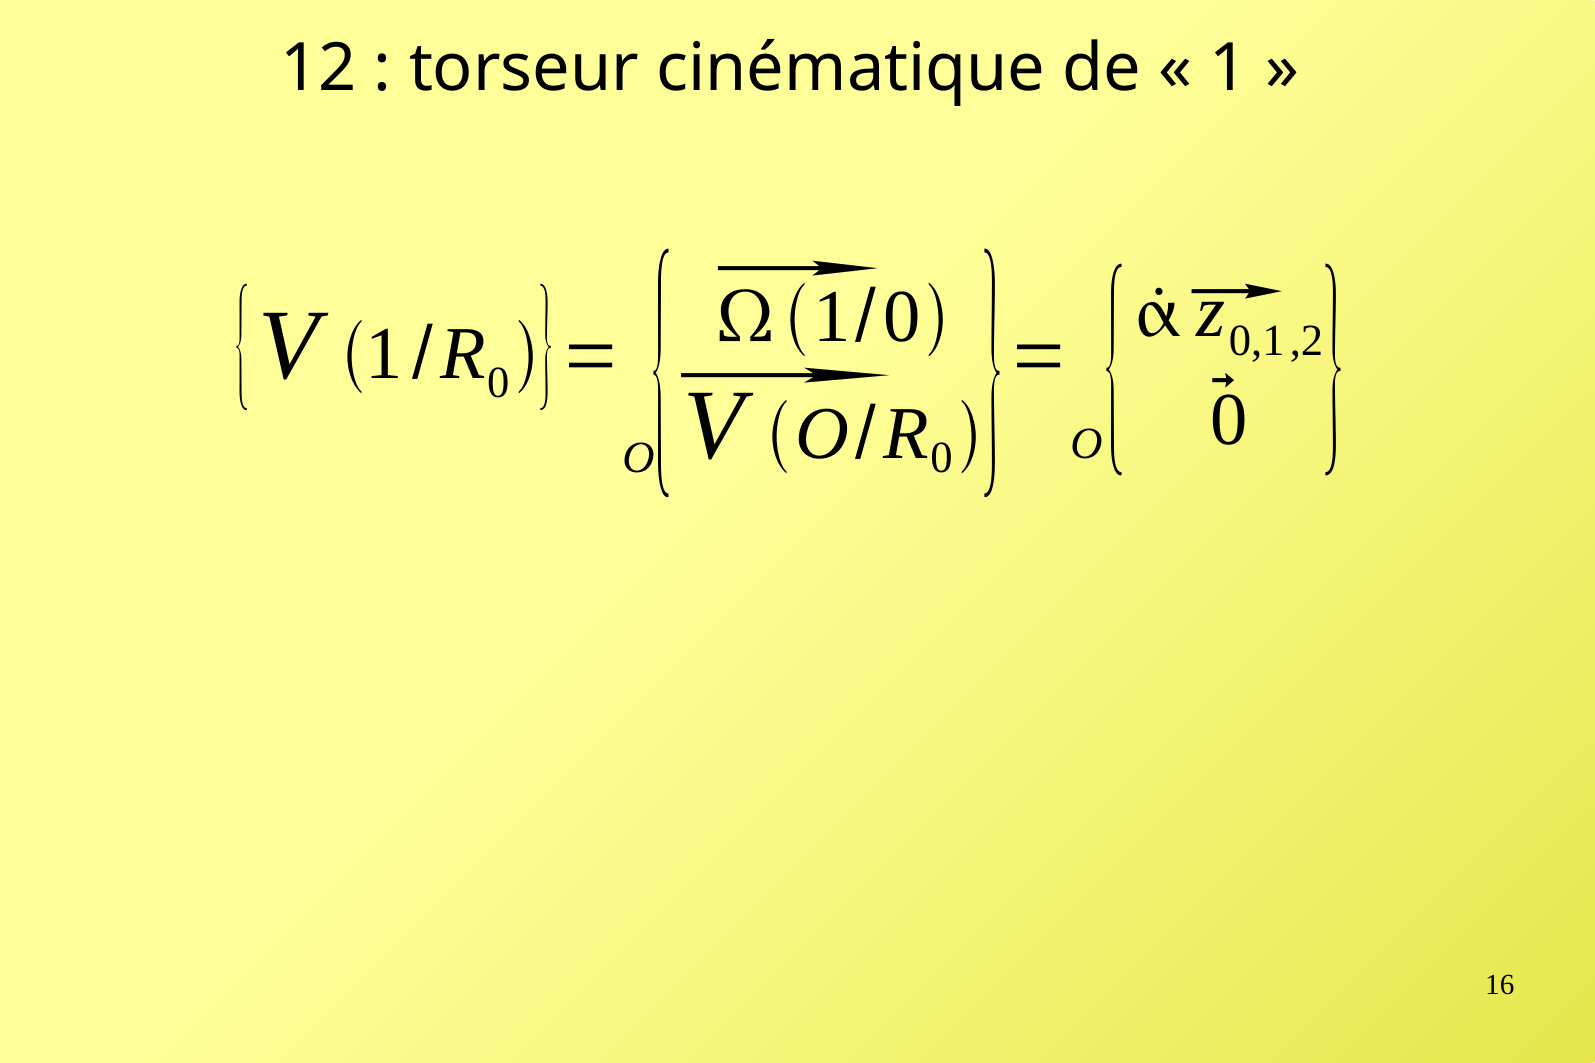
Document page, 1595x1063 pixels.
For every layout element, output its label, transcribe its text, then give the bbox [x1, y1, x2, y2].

chart [216, 248, 1381, 497]
subtitle 12 : torseur cinématique de « 1 » [72, 17, 1508, 112]
